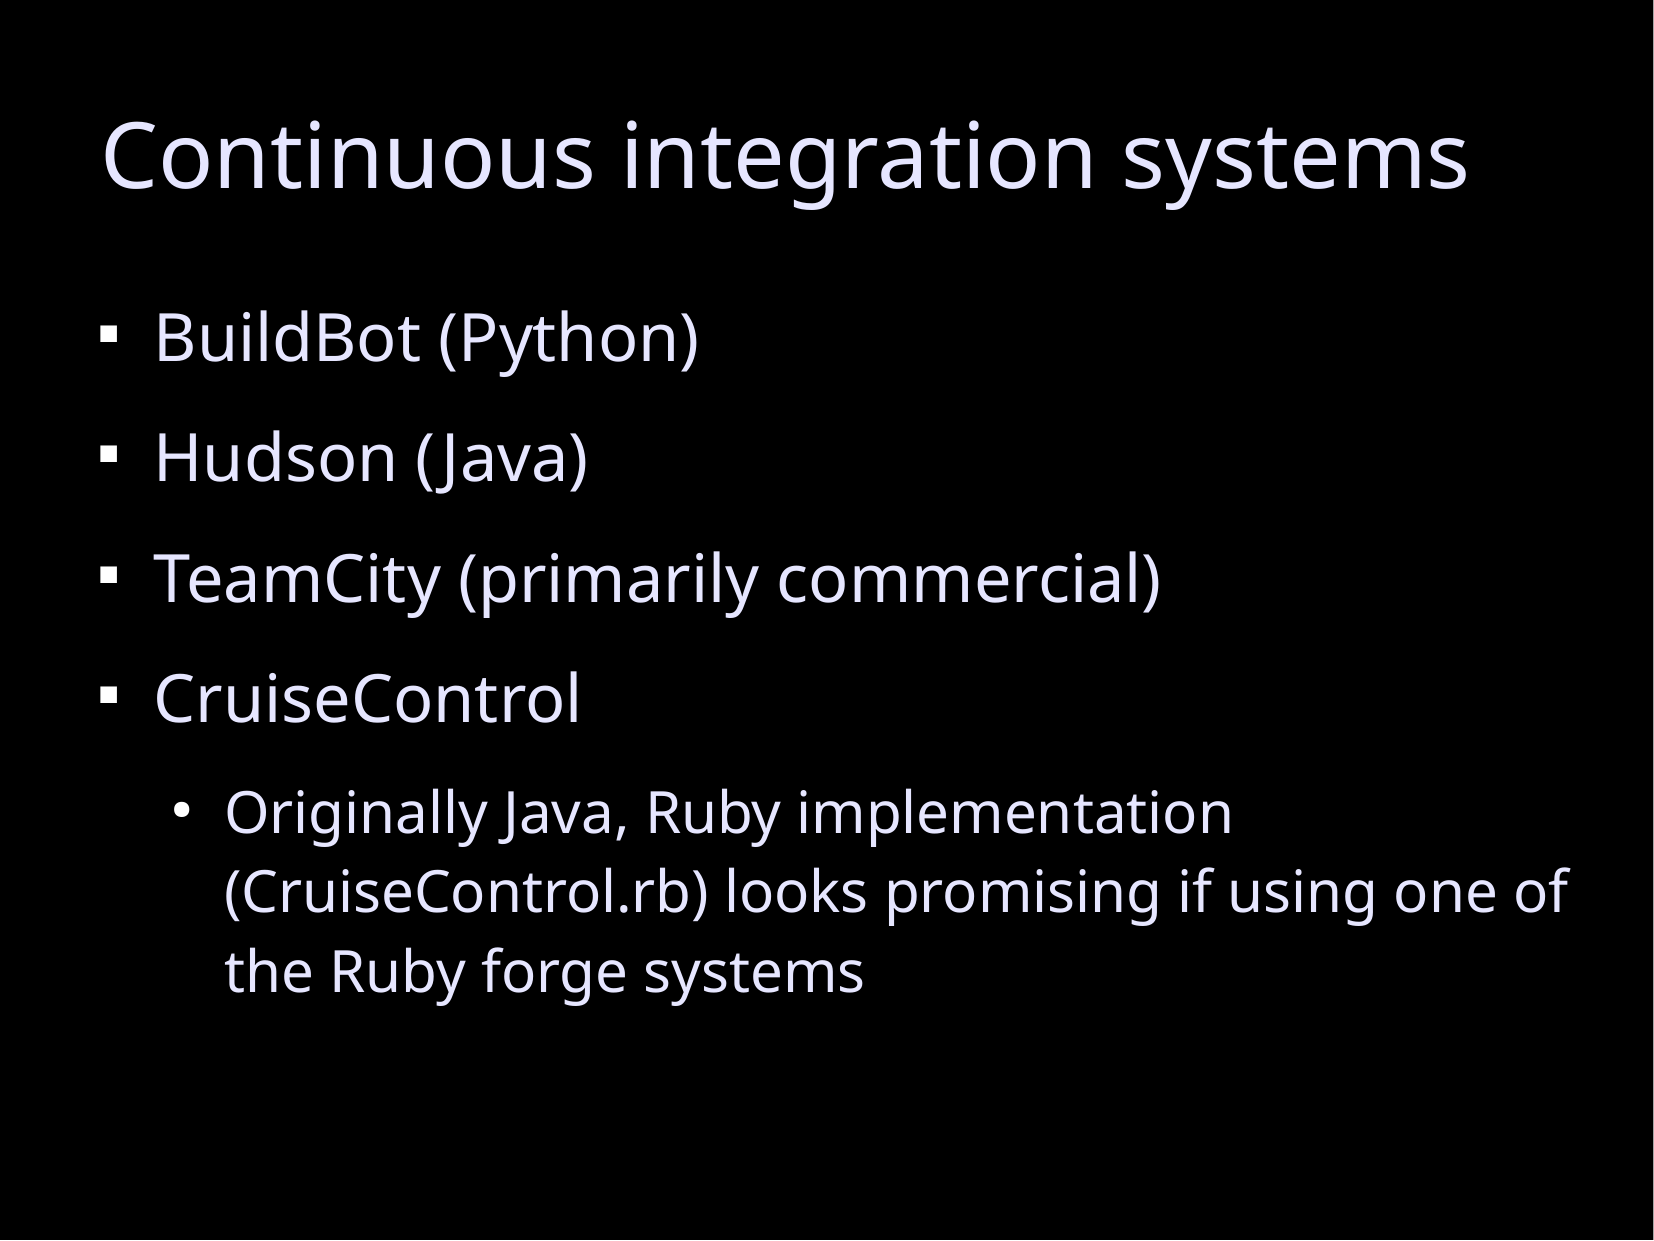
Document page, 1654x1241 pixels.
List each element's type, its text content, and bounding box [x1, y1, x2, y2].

list BuildBot (Python) Hudson (Java) TeamCity (primarily commercial) CruiseControl Originally Java, Ruby implementation (CruiseControl.rb) looks promising if using one of the Ruby forge systems [82, 290, 1571, 1109]
title Continuous integration systems [82, 56, 1571, 250]
